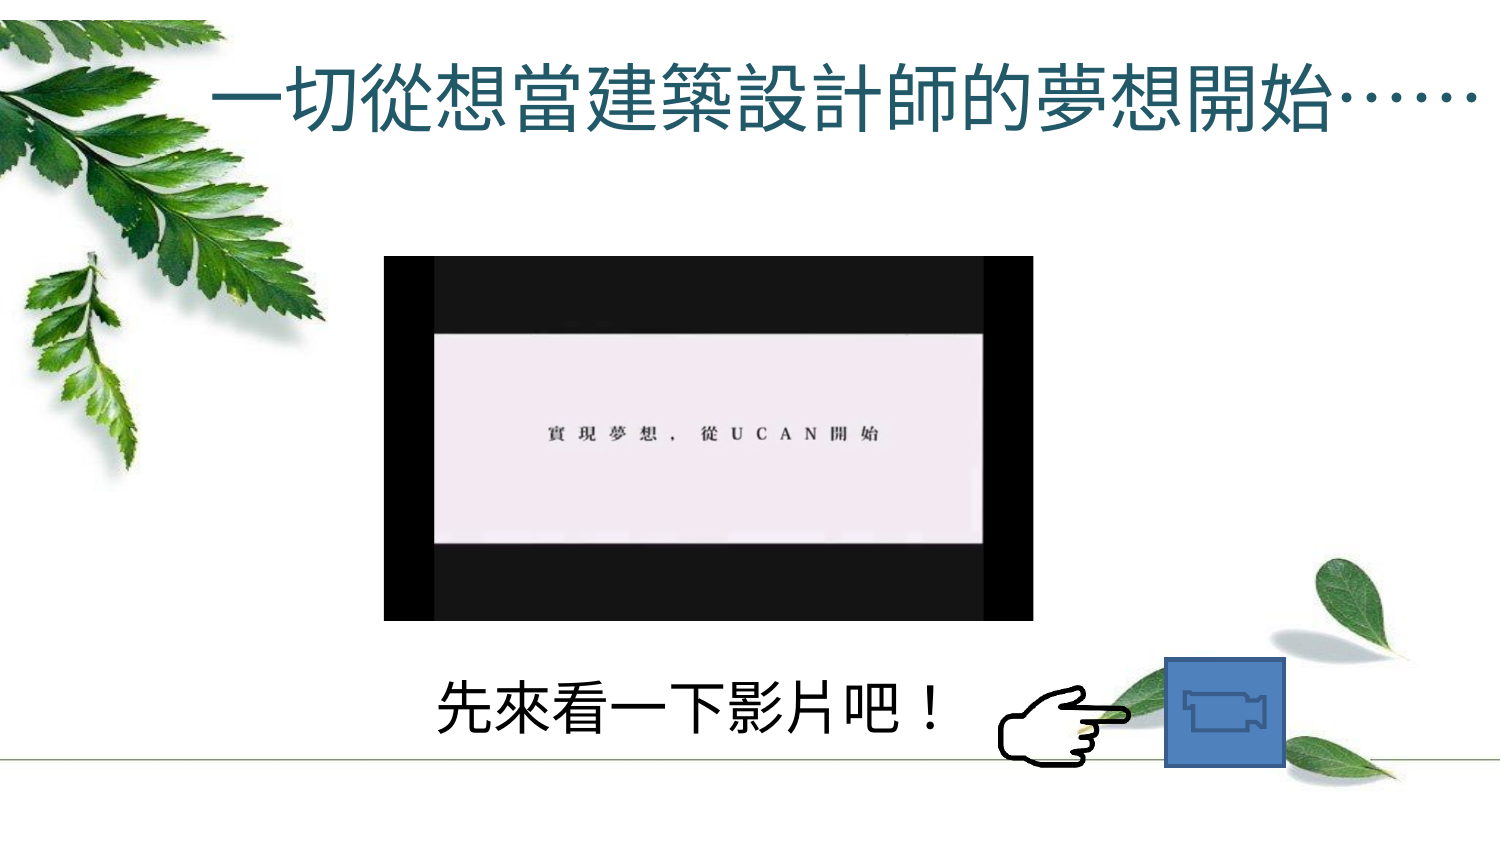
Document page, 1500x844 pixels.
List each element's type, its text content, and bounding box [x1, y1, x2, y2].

text_box [1165, 659, 1284, 766]
text_box 先來看一下影片吧！ [420, 663, 988, 750]
title 一切從想當建築設計師的夢想開始…… [194, 26, 1500, 167]
picture [0, 20, 1500, 844]
